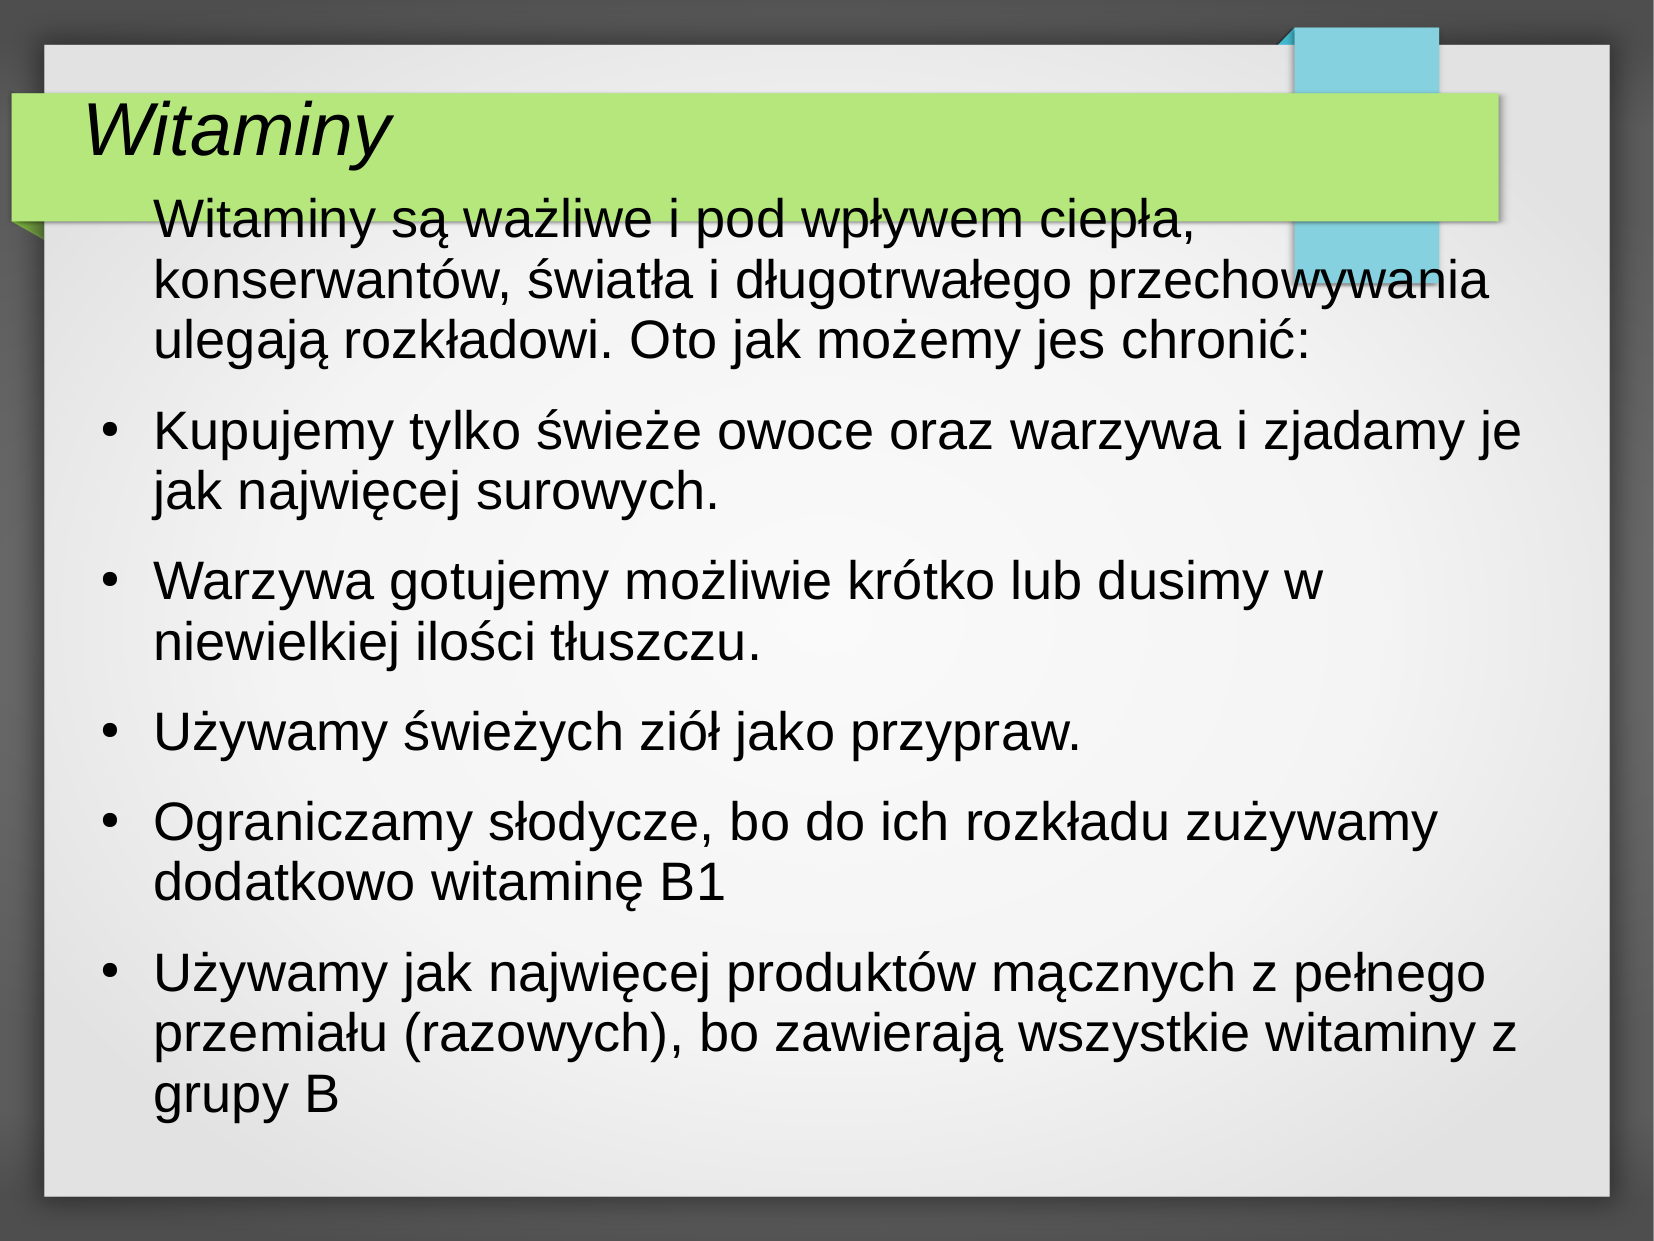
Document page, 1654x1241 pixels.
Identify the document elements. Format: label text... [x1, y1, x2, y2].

picture [0, 0, 1654, 1241]
list Witaminy są ważliwe i pod wpływem ciepła, konserwantów, światła i długotrwałego przechowywania ulegają rozkładowi. Oto jak możemy jes chronić: Kupujemy tylko świeże owoce oraz warzywa i zjadamy je jak najwięcej surowych. Warzywa gotujemy możliwie krótko lub dusimy w niewielkiej ilości tłuszczu. Używamy świeżych ziół jako przypraw. Ograniczamy słodycze, bo do ich rozkładu zużywamy dodatkowo witaminę B1 Używamy jak najwięcej produktów mącznych z pełnego przemiału (razowych), bo zawierają wszystkie witaminy z grupy B [82, 188, 1571, 1158]
title Witaminy [82, 70, 1264, 188]
